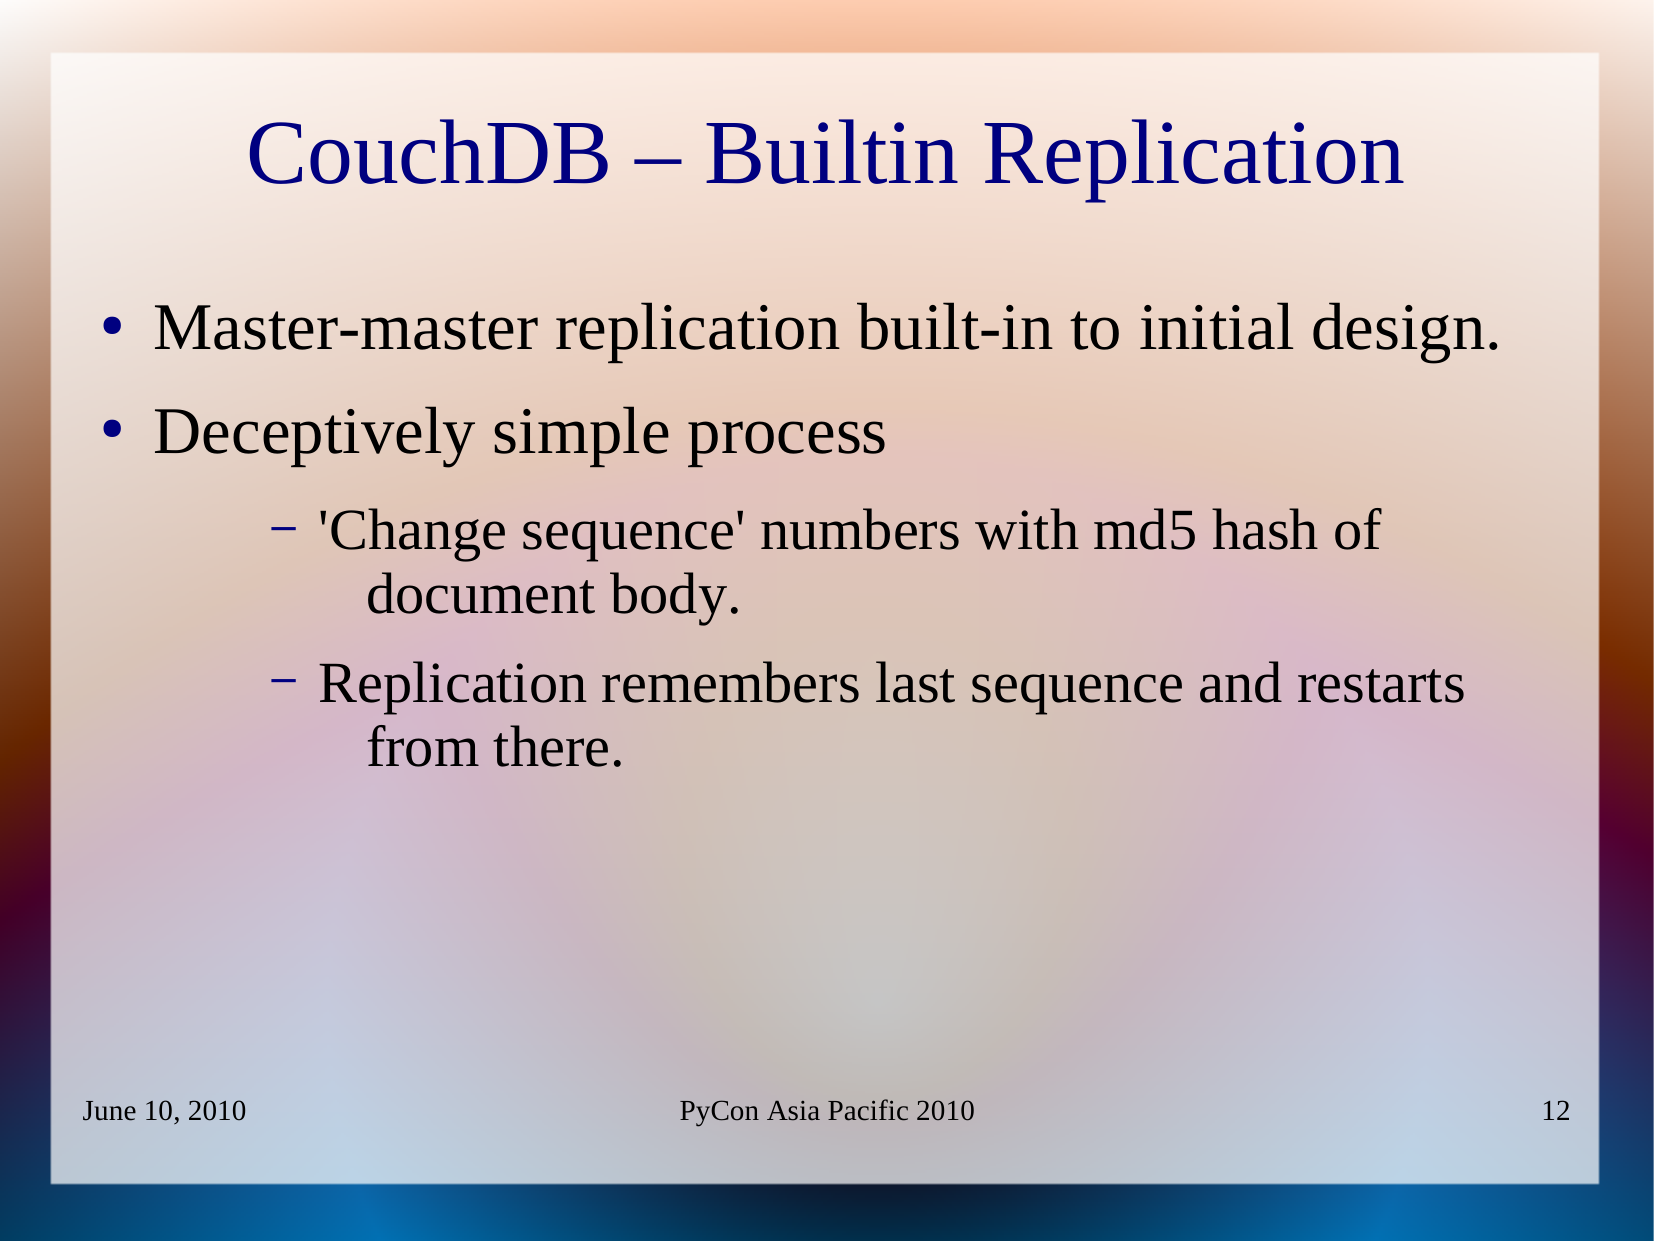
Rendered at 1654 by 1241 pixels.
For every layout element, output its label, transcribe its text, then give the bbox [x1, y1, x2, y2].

picture [0, 0, 1654, 1241]
title CouchDB – Builtin Replication [82, 49, 1571, 257]
list Master-master replication built-in to initial design. Deceptively simple process 'Change sequence' numbers with md5 hash of document body. Replication remembers last sequence and restarts from there. [82, 290, 1571, 1034]
